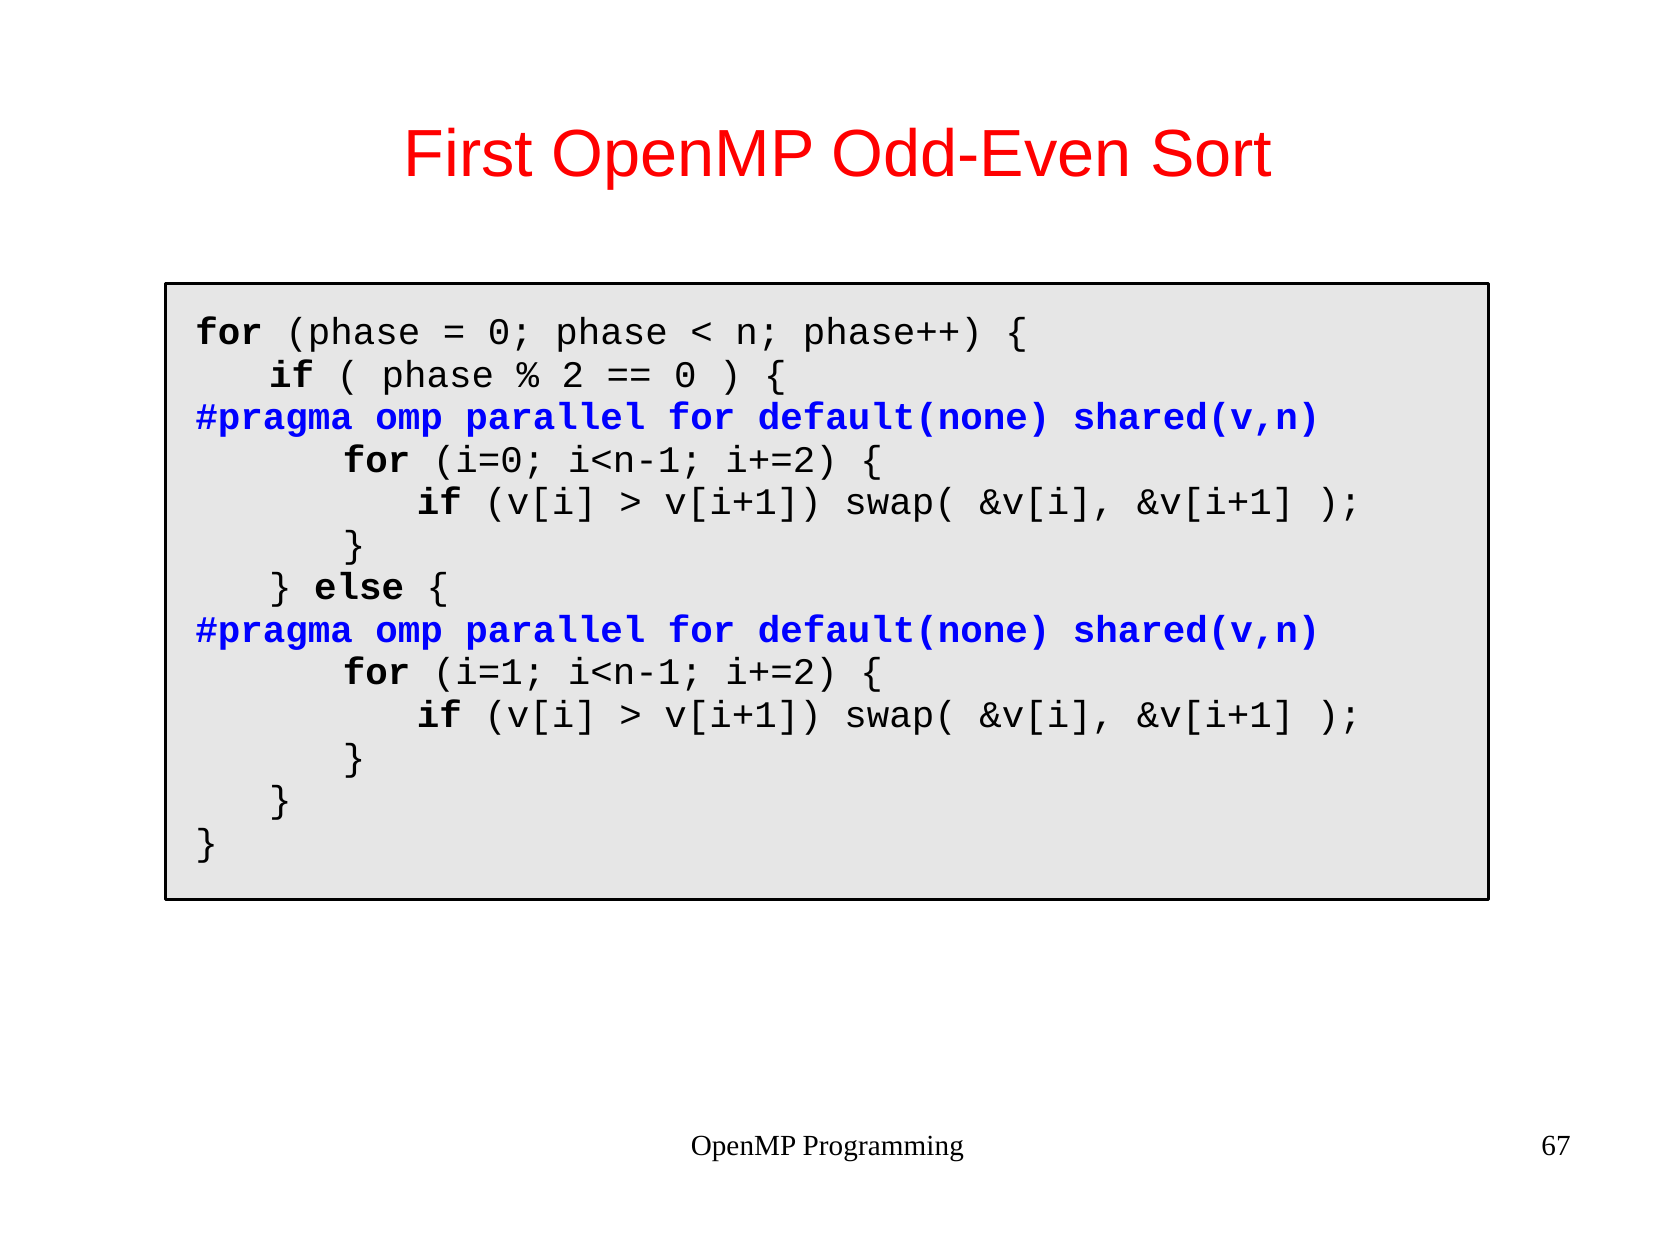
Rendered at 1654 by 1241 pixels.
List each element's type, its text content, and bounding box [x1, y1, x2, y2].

text_box for (phase = 0; phase < n; phase++) { if ( phase % 2 == 0 ) { #pragma omp parallel for default(none) shared(v,n) for (i=0; i<n-1; i+=2) { if (v[i] > v[i+1]) swap( &v[i], &v[i+1] ); } } else { #pragma omp parallel for default(none) shared(v,n) for (i=1; i<n-1; i+=2) { if (v[i] > v[i+1]) swap( &v[i], &v[i+1] ); } } } [165, 283, 1489, 900]
title First OpenMP Odd-Even Sort [82, 49, 1571, 257]
